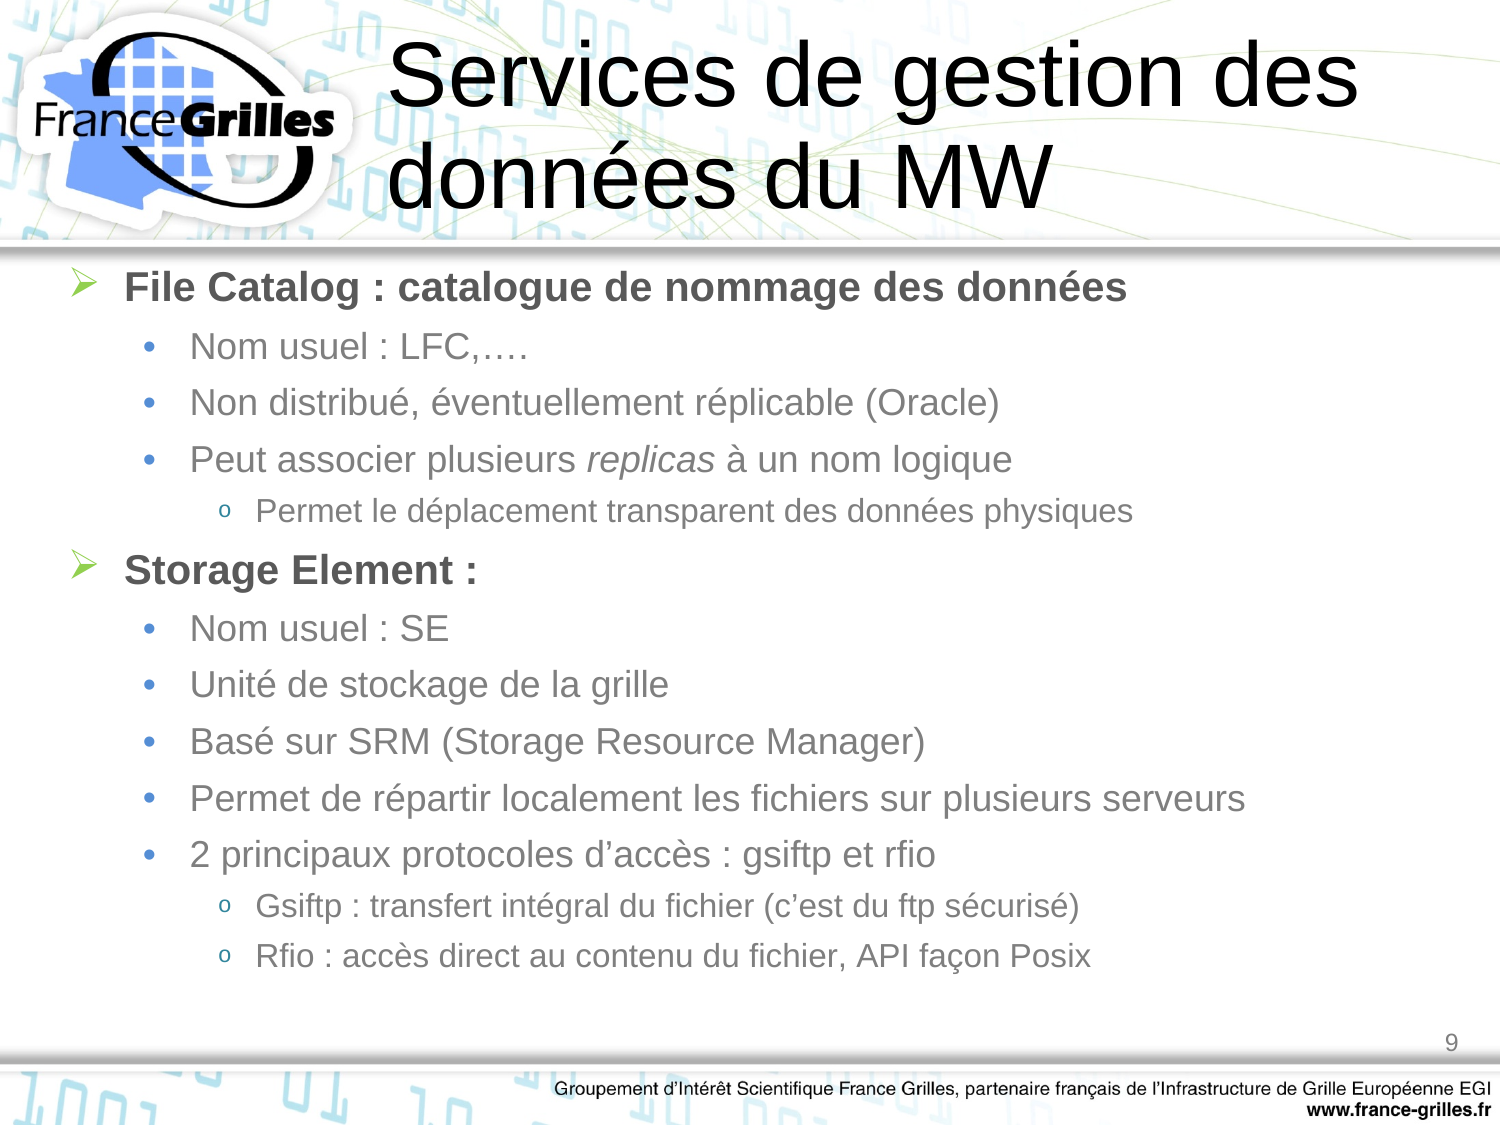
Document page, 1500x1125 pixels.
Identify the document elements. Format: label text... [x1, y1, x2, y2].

title Services de gestion des données du MW [372, 4, 1459, 248]
picture [0, 0, 1500, 1125]
list File Catalog : catalogue de nommage des données Nom usuel : LFC,…. Non distribué, éventuellement réplicable (Oracle) Peut associer plusieurs replicas à un nom logique Permet le déplacement transparent des données physiques Storage Element : Nom usuel : SE Unité de stockage de la grille Basé sur SRM (Storage Resource Manager) Permet de répartir localement les fichiers sur plusieurs serveurs 2 principaux protocoles d’accès : gsiftp et rfio Gsiftp : transfert intégral du fichier (c’est du ftp sécurisé) Rfio : accès direct au contenu du fichier, API façon Posix [53, 256, 1459, 1047]
